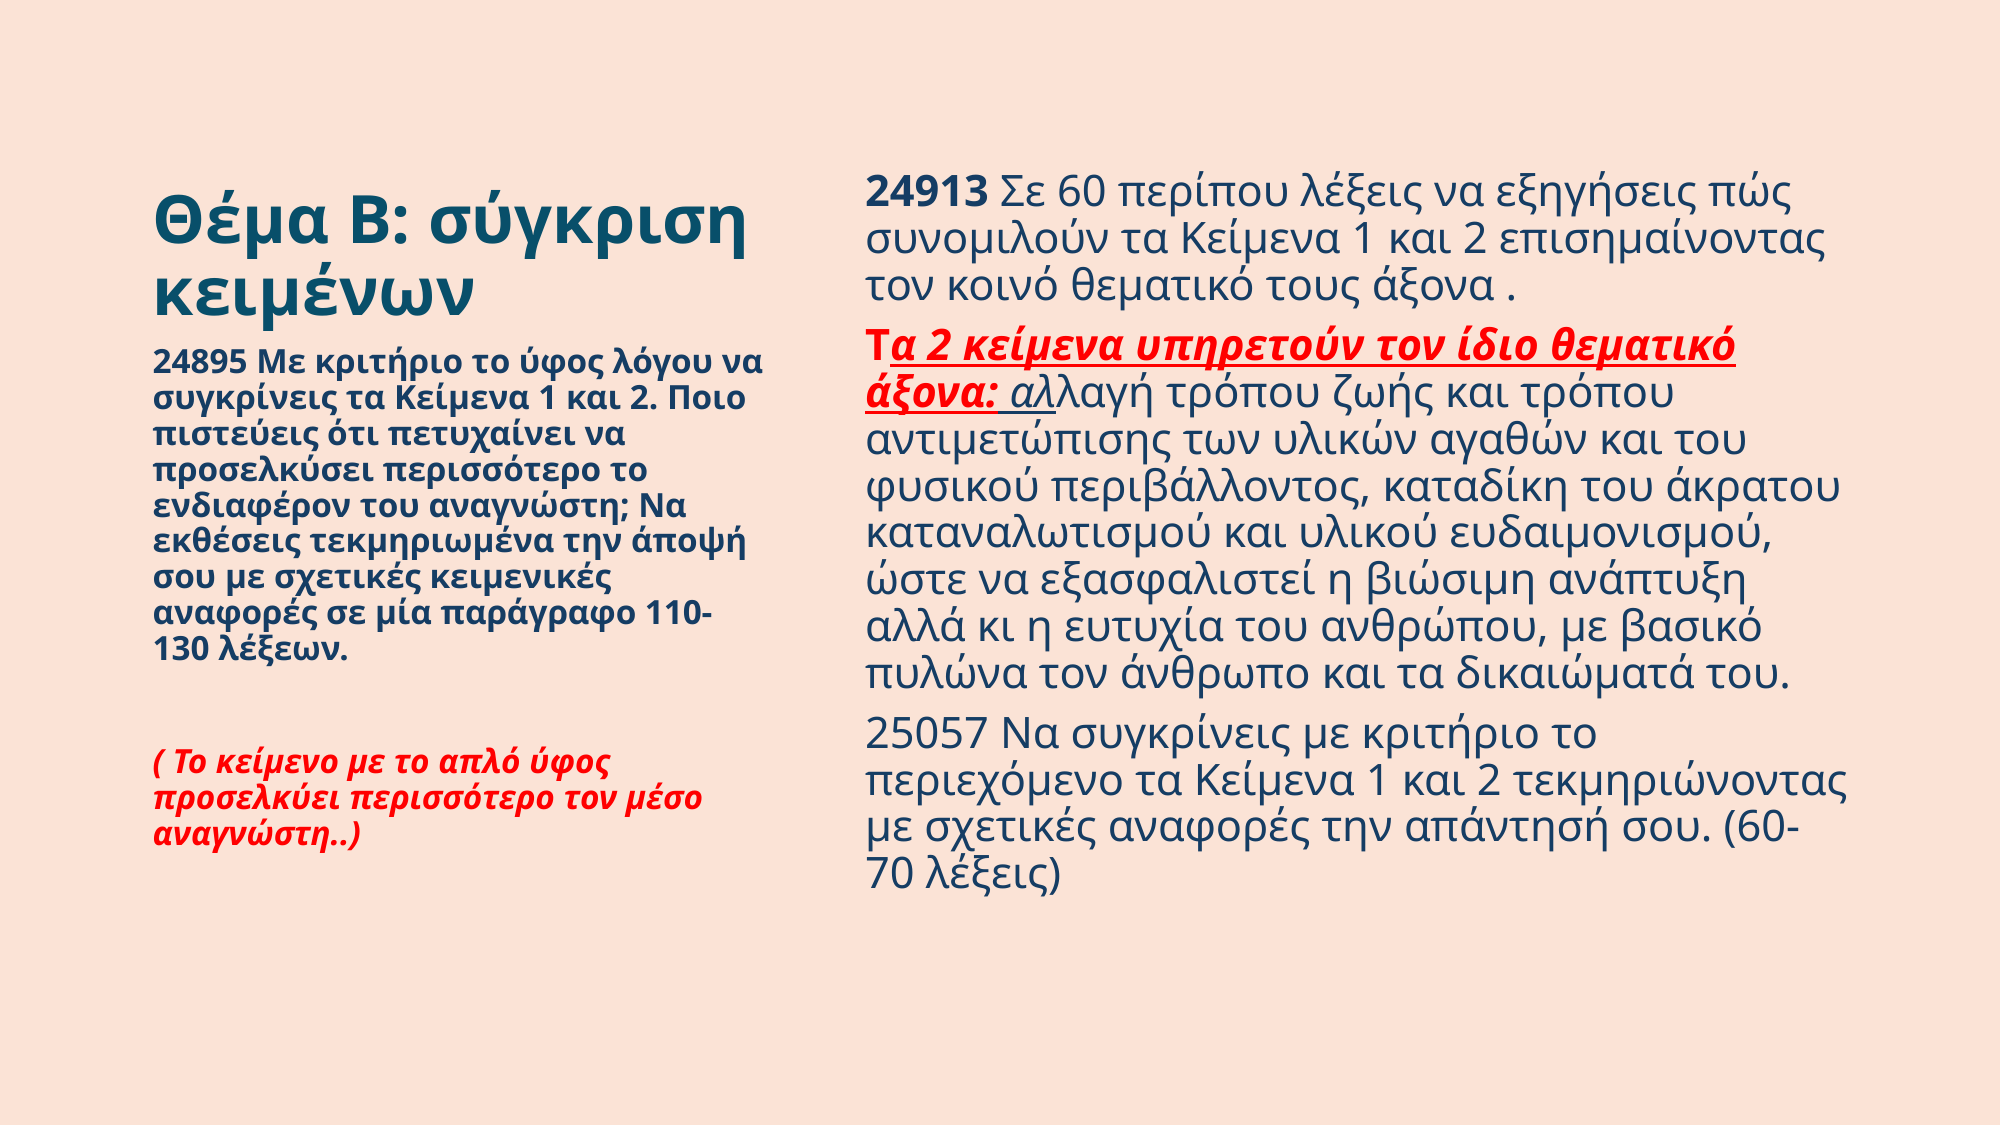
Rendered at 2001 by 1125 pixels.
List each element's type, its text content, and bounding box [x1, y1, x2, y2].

title Θέμα Β: σύγκριση κειμένων​​ [137, 75, 783, 337]
list 24895 Με κριτήριο το ύφος λόγου να συγκρίνεις τα Κείμενα 1 και 2. Ποιο πιστεύεις ότι πετυχαίνει να προσελκύσει περισσότερο το ενδιαφέρον του αναγνώστη; Να εκθέσεις τεκμηριωμένα την άποψή σου με σχετικές κειμενικές αναφορές σε μία παράγραφο 110-130 λέξεων. ( Το κείμενο με το απλό ύφος προσελκύει περισσότερο τον μέσο αναγνώστη..) [137, 337, 783, 963]
list 24913 Σε 60 περίπου λέξεις να εξηγήσεις πώς συνομιλούν τα Κείμενα 1 και 2 επισημαίνοντας τον κοινό θεματικό τους άξονα . Τα 2 κείμενα υπηρετούν τον ίδιο θεματικό άξονα: αλλαγή τρόπου ζωής και τρόπου αντιμετώπισης των υλικών αγαθών και του φυσικού περιβάλλοντος, καταδίκη του άκρατου καταναλωτισμού και υλικού ευδαιμονισμού, ώστε να εξασφαλιστεί η βιώσιμη ανάπτυξη αλλά κι η ευτυχία του ανθρώπου, με βασικό πυλώνα τον άνθρωπο και τα δικαιώματά του. 25057 Να συγκρίνεις με κριτήριο το περιεχόμενο τα Κείμενα 1 και 2 τεκμηριώνοντας με σχετικές αναφορές την απάντησή σου. (60-70 λέξεις) [850, 161, 1863, 962]
